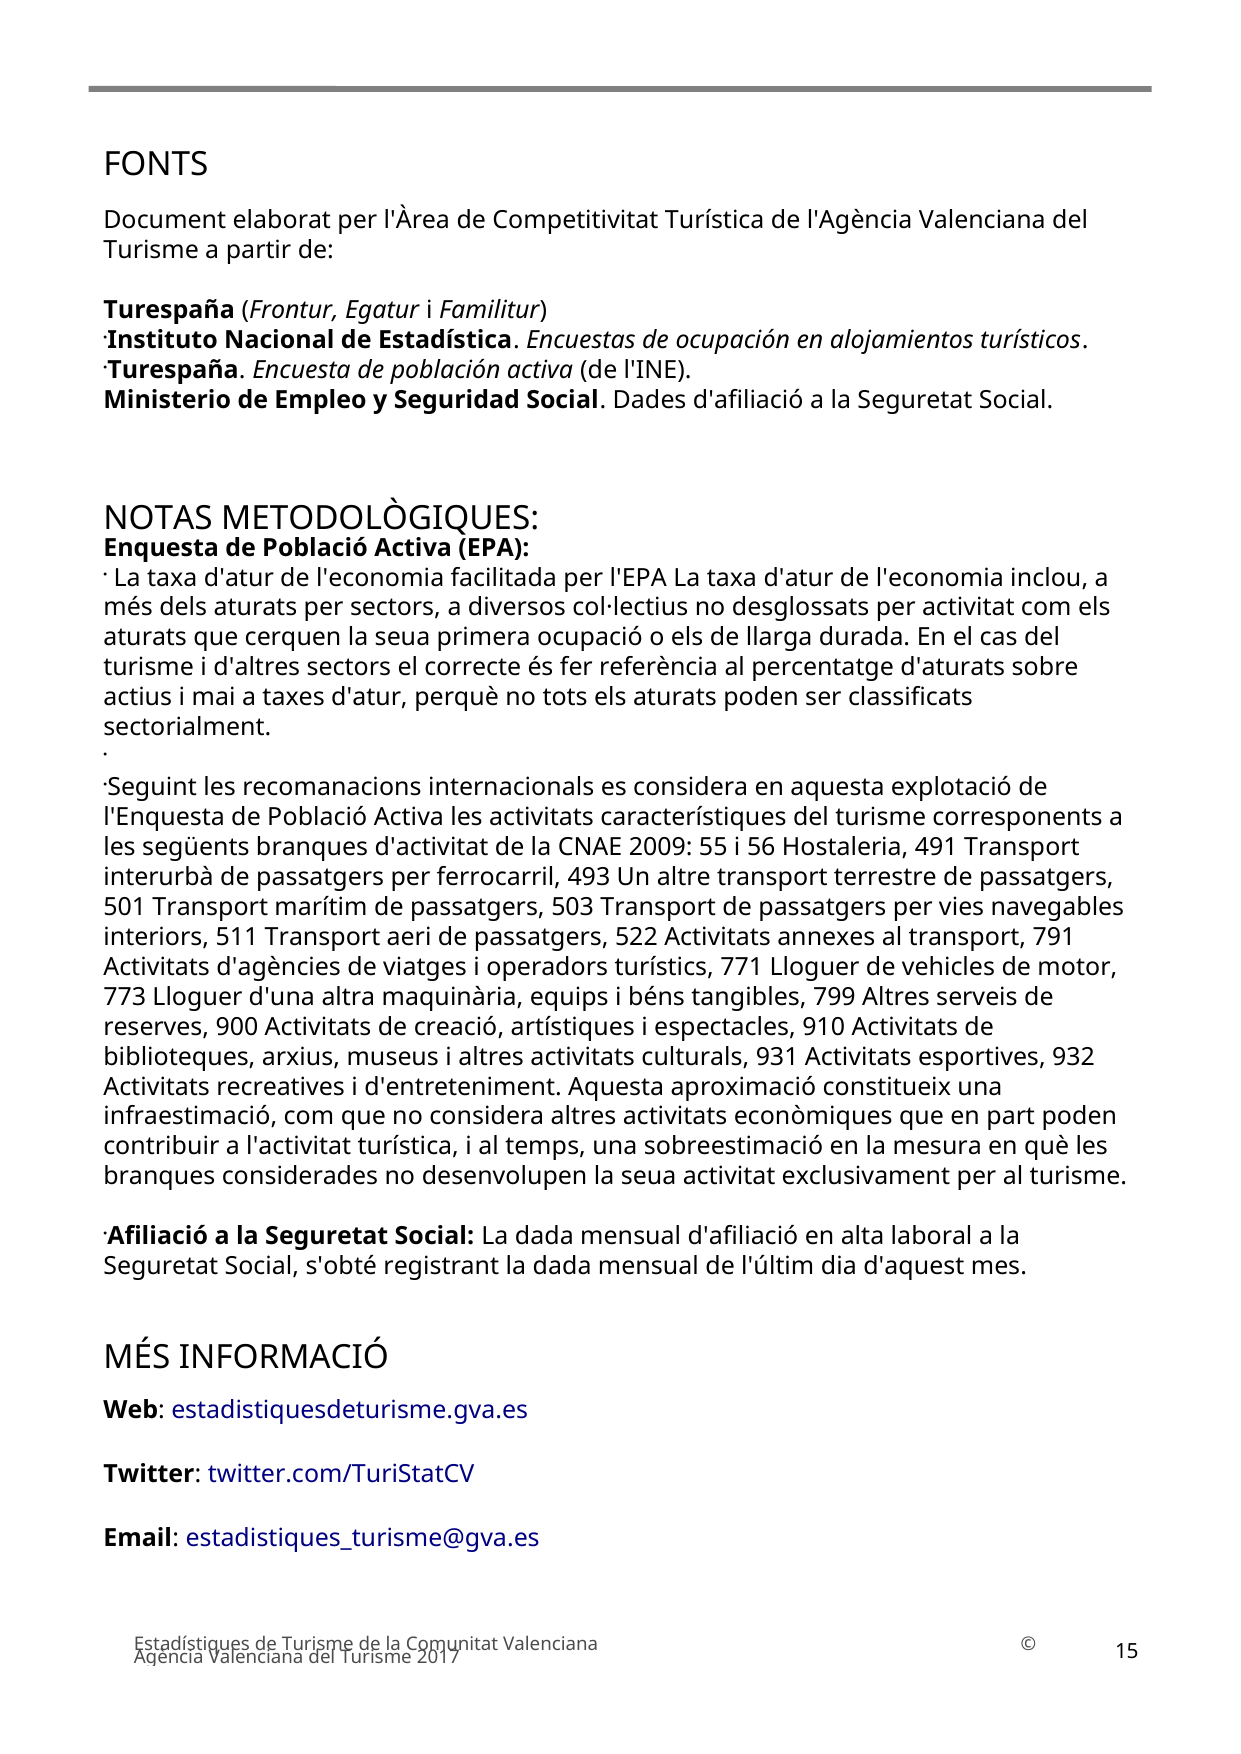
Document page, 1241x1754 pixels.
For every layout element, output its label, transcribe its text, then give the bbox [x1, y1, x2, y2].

text_box NOTAS METODOLÒGIQUES: [88, 488, 685, 523]
text_box Document elaborat per l'Àrea de Competitivitat Turística de l'Agència Valenciana del Turisme a partir de: Turespaña (Frontur, Egatur i Familitur) Instituto Nacional de Estadística. Encuestas de ocupación en alojamientos turísticos. Turespaña. Encuesta de población activa (de l'INE). Ministerio de Empleo y Seguridad Social. Dades d'afiliació a la Seguretat Social. [88, 196, 1152, 422]
text_box Enquesta de Població Activa (EPA): La taxa d'atur de l'economia facilitada per l'EPA La taxa d'atur de l'economia inclou, a més dels aturats per sectors, a diversos col·lectius no desglossats per activitat com els aturats que cerquen la seua primera ocupació o els de llarga durada. En el cas del turisme i d'altres sectors el correcte és fer referència al percentatge d'aturats sobre actius i mai a taxes d'atur, perquè no tots els aturats poden ser classificats sectorialment. Seguint les recomanacions internacionals es considera en aquesta explotació de l'Enquesta de Població Activa les activitats característiques del turisme corresponents a les següents branques d'activitat de la CNAE 2009: 55 i 56 Hostaleria, 491 Transport interurbà de passatgers per ferrocarril, 493 Un altre transport terrestre de passatgers, 501 Transport marítim de passatgers, 503 Transport de passatgers per vies navegables interiors, 511 Transport aeri de passatgers, 522 Activitats annexes al transport, 791 Activitats d'agències de viatges i operadors turístics, 771 Lloguer de vehicles de motor, 773 Lloguer d'una altra maquinària, equips i béns tangibles, 799 Altres serveis de reserves, 900 Activitats de creació, artístiques i espectacles, 910 Activitats de biblioteques, arxius, museus i altres activitats culturals, 931 Activitats esportives, 932 Activitats recreatives i d'entreteniment. Aquesta aproximació constitueix una infraestimació, com que no considera altres activitats econòmiques que en part poden contribuir a l'activitat turística, i al temps, una sobreestimació en la mesura en què les branques considerades no desenvolupen la seua activitat exclusivament per al turisme. Afiliació a la Seguretat Social: La dada mensual d'afiliació en alta laboral a la Seguretat Social, s'obté registrant la dada mensual de l'últim dia d'aquest mes. [88, 523, 1152, 1288]
text_box MÉS INFORMACIÓ [88, 1327, 685, 1386]
text_box Web: estadistiquesdeturisme.gva.es Twitter: twitter.com/TuriStatCV Email: estadistiques_turisme@gva.es [88, 1386, 1152, 1594]
text_box FONTS [88, 134, 685, 213]
